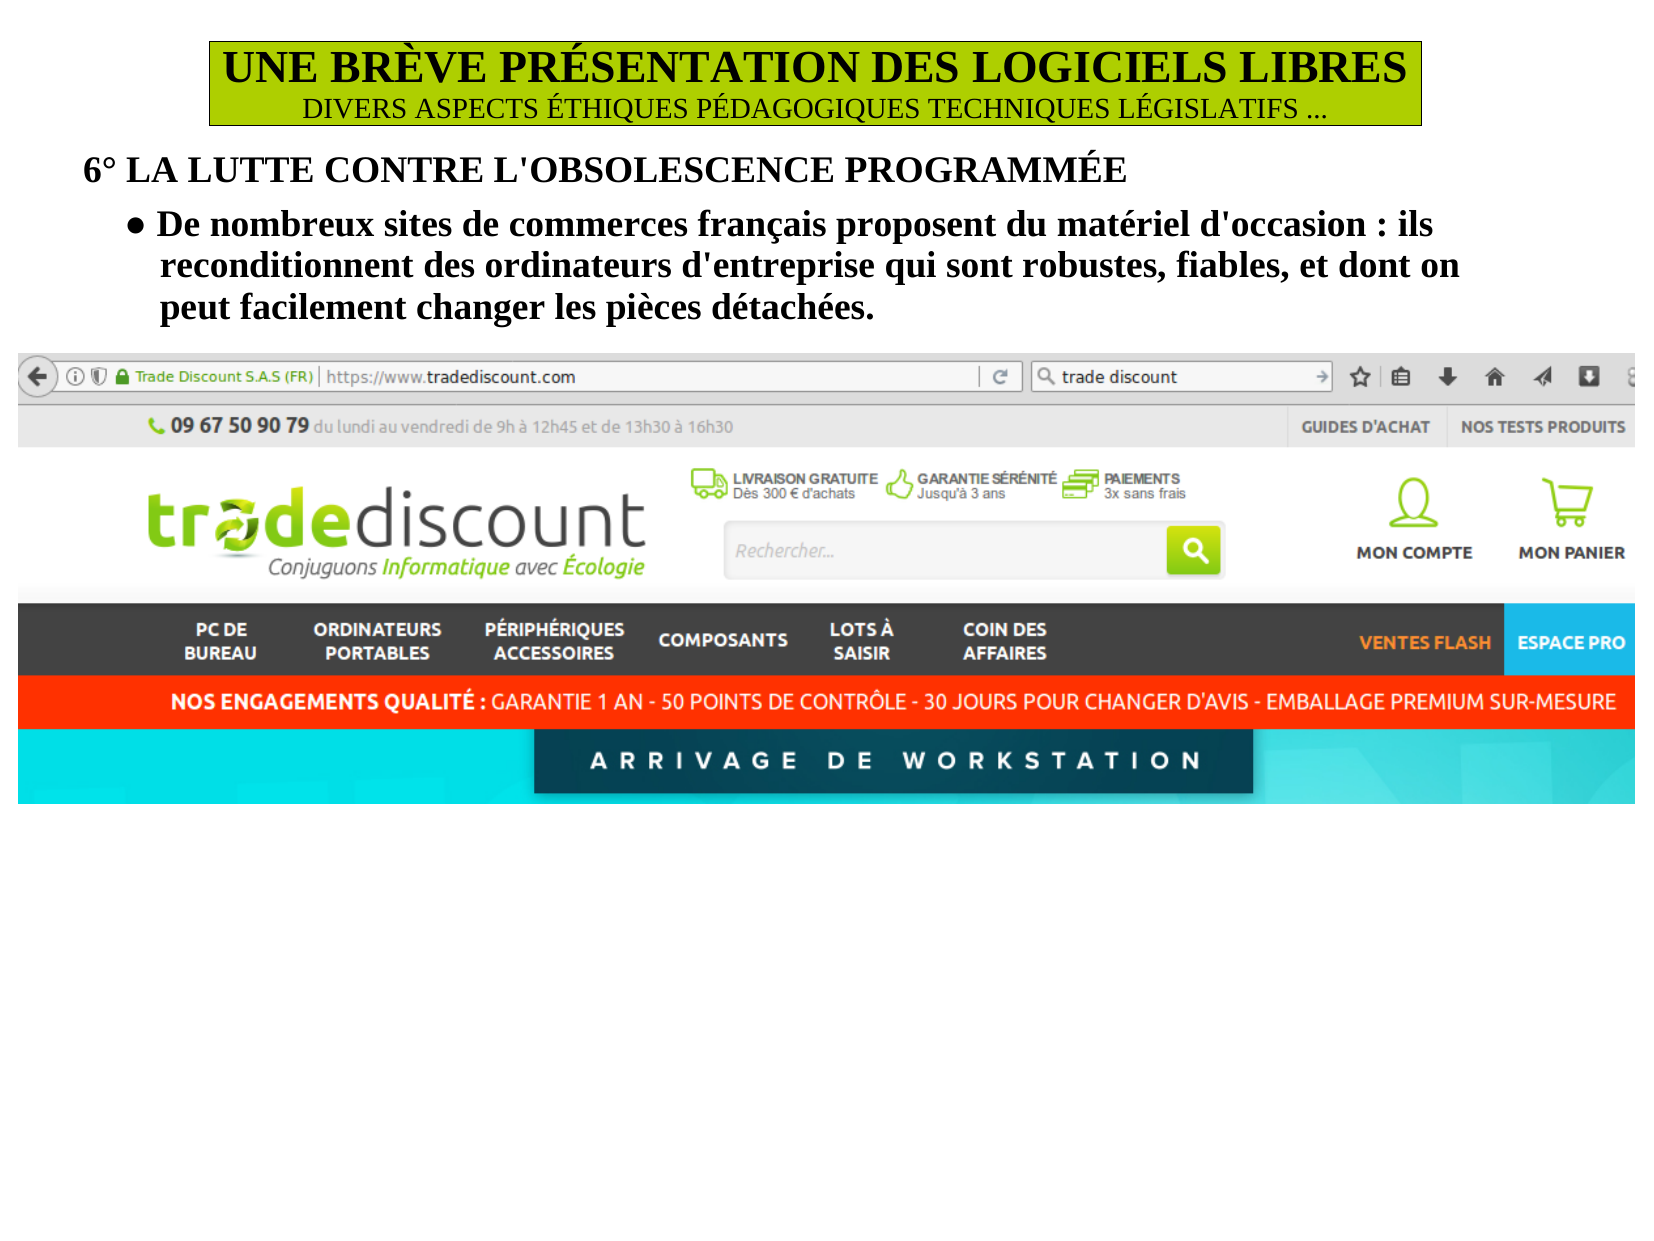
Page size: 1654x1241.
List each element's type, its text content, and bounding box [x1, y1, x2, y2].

picture [18, 353, 1635, 804]
text_box 6° LA LUTTE CONTRE L'OBSOLESCENCE PROGRAMMÉE ● De nombreux sites de commerces français proposent du matériel d'occasion : ils reconditionnent des ordinateurs d'entreprise qui sont robustes, fiables, et dont on peut facilement changer les pièces détachées. [83, 149, 1522, 329]
text_box UNE BRÈVE PRÉSENTATION DES LOGICIELS LIBRES DIVERS ASPECTS ÉTHIQUES PÉDAGOGIQUES TECHNIQUES LÉGISLATIFS ... [209, 41, 1422, 126]
